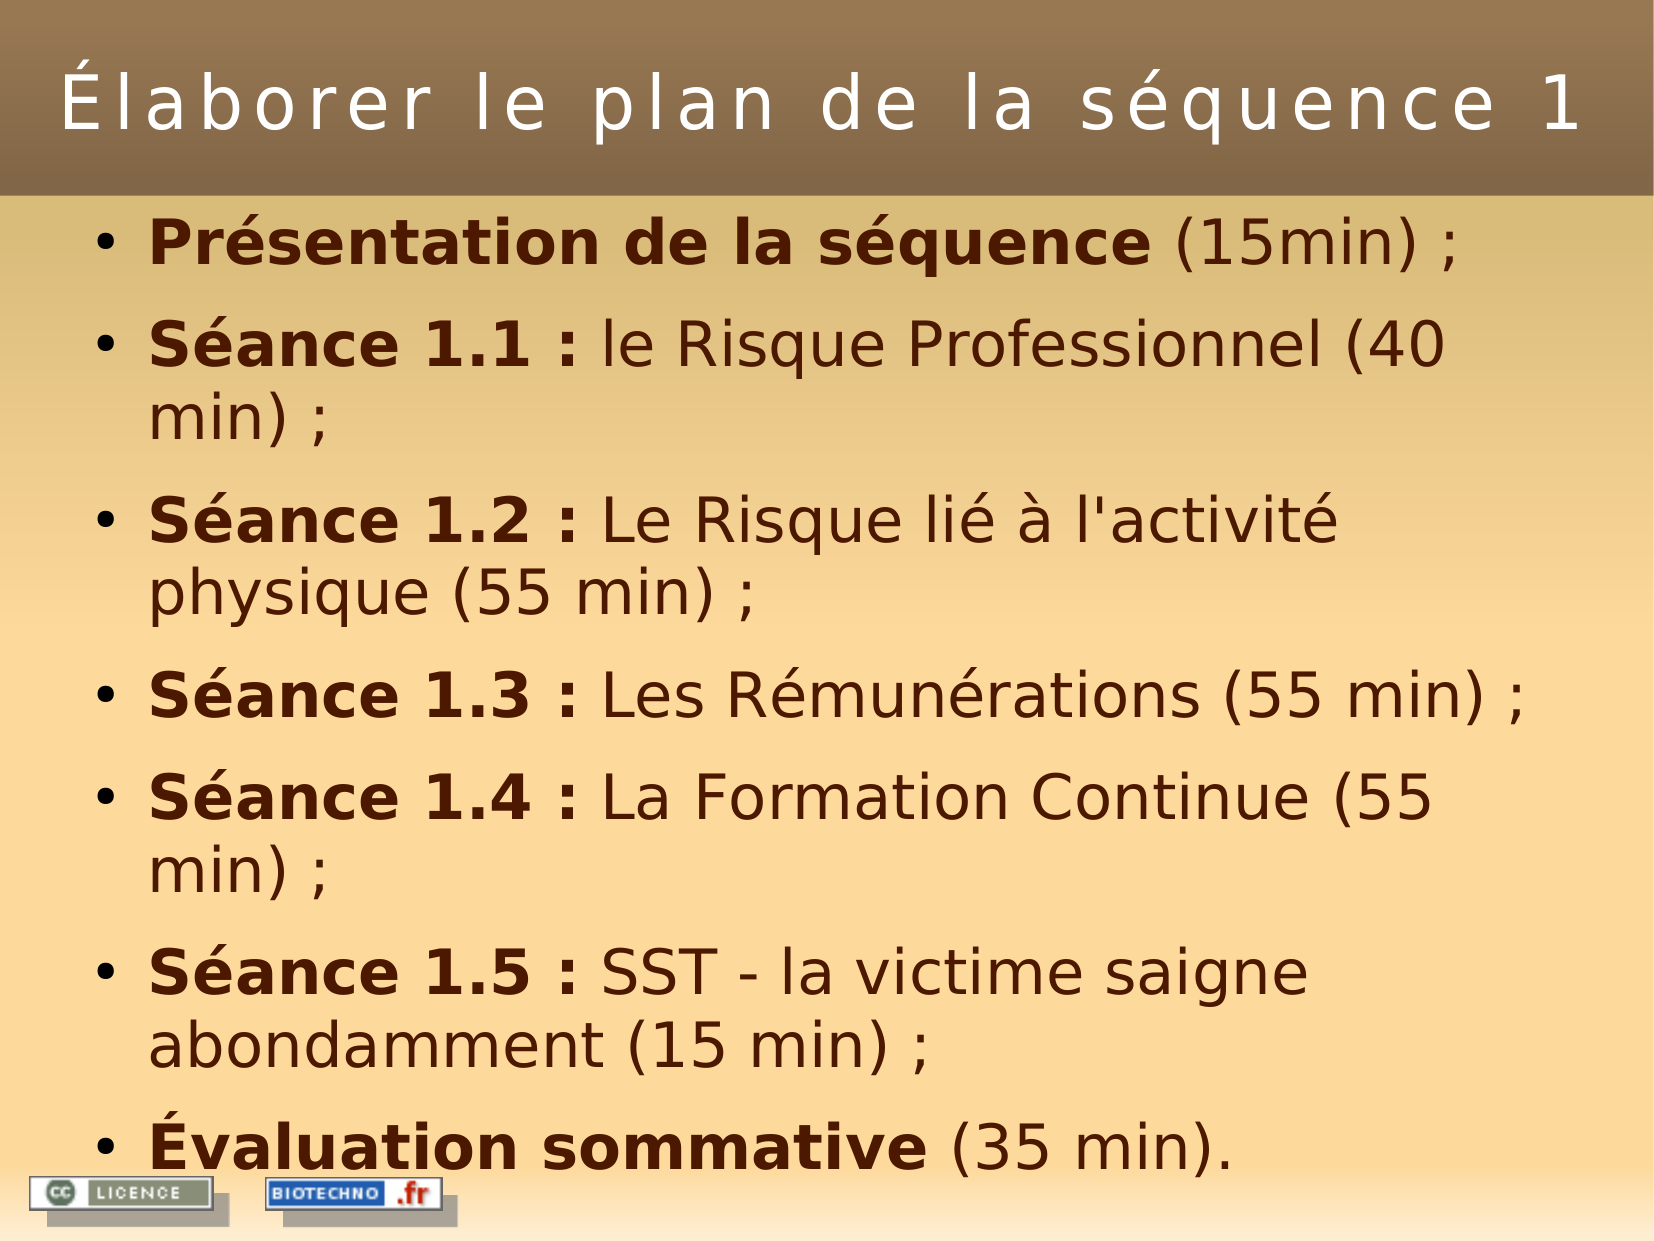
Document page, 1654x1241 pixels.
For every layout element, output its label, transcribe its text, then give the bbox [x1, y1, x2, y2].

title Élaborer le plan de la séquence 1 [59, 29, 1595, 178]
picture [0, 0, 1654, 1241]
list Présentation de la séquence (15min) ; Séance 1.1 : le Risque Professionnel (40 min) ; Séance 1.2 : Le Risque lié à l'activité physique (55 min) ; Séance 1.3 : Les Rémunérations (55 min) ; Séance 1.4 : La Formation Continue (55 min) ; Séance 1.5 : SST - la victime saigne abondamment (15 min) ; Évaluation sommative (35 min). [76, 206, 1595, 1185]
